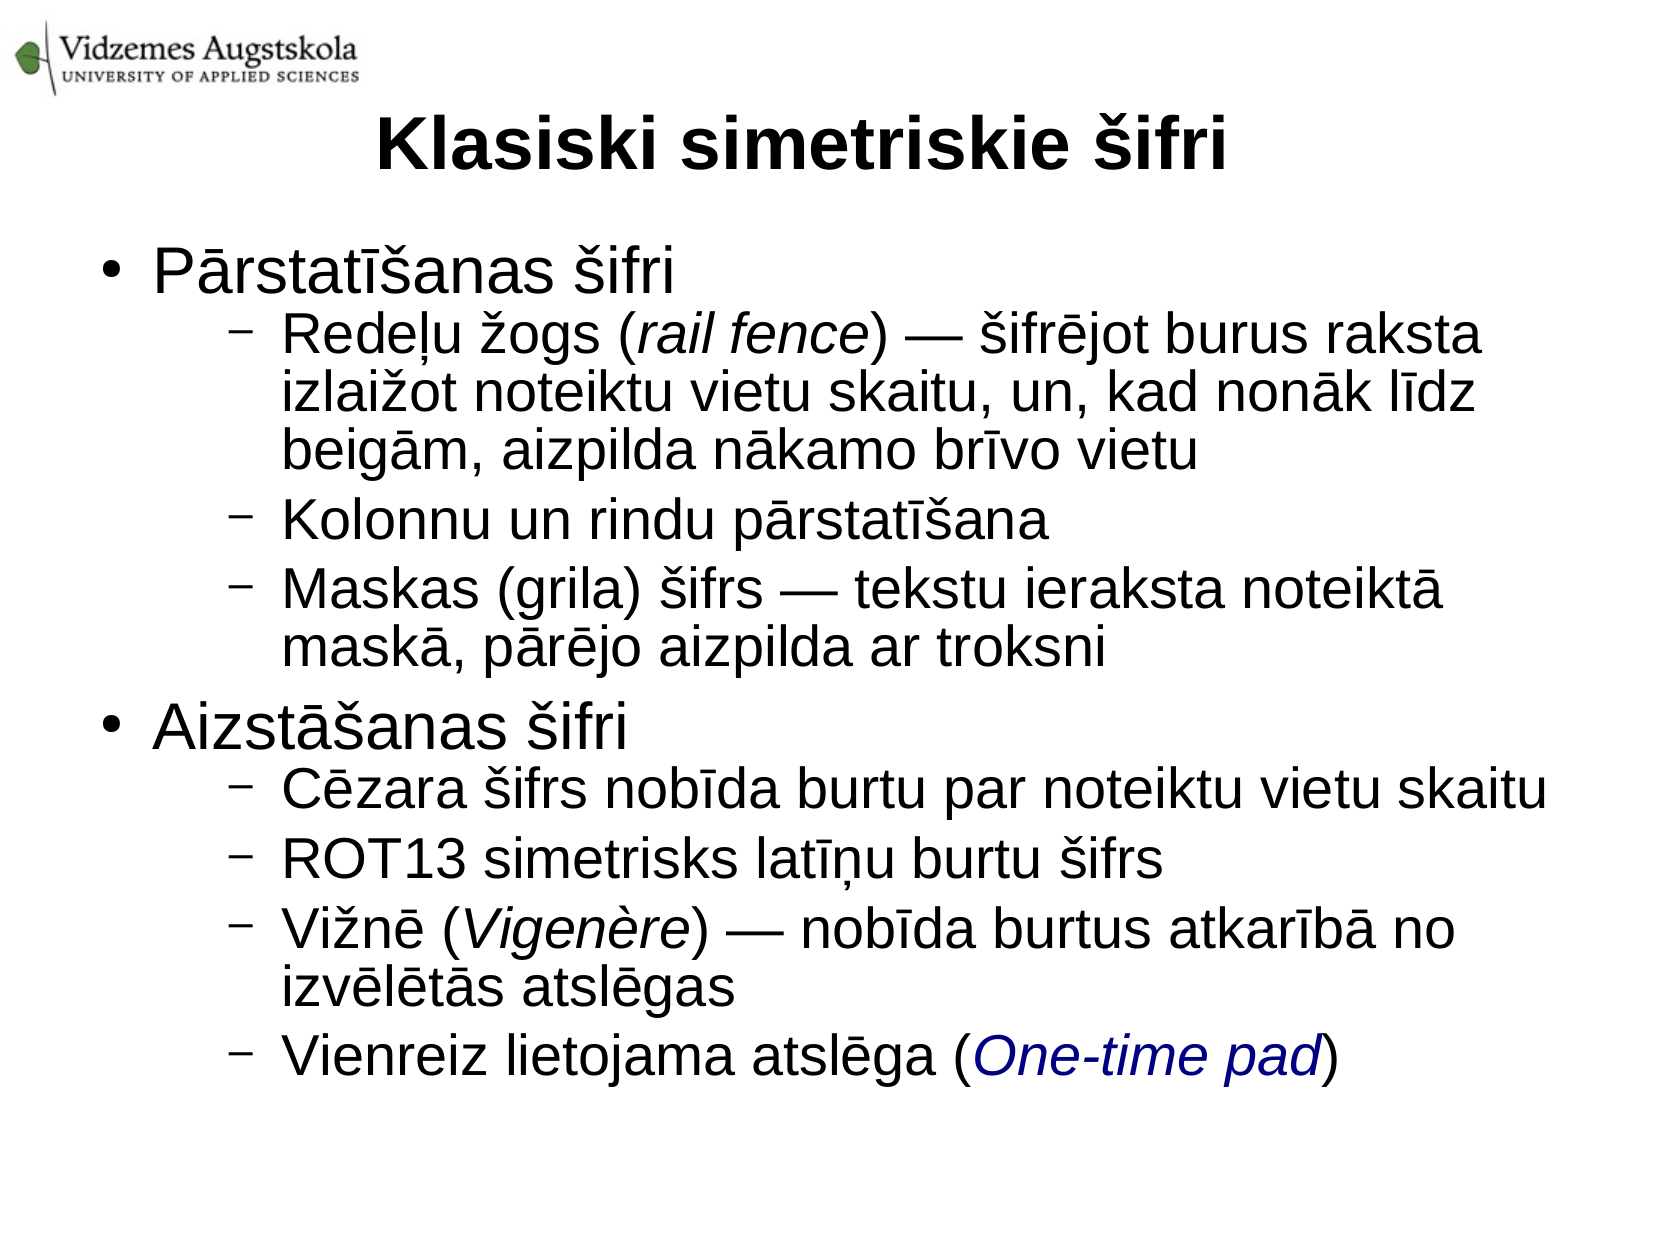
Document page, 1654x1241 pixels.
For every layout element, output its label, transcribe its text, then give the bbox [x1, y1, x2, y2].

list Pārstatīšanas šifri Redeļu žogs (rail fence) — šifrējot burus raksta izlaižot noteiktu vietu skaitu, un, kad nonāk līdz beigām, aizpilda nākamo brīvo vietu Kolonnu un rindu pārstatīšana Maskas (grila) šifrs — tekstu ieraksta noteiktā maskā, pārējo aizpilda ar troksni Aizstāšanas šifri Cēzara šifrs nobīda burtu par noteiktu vietu skaitu ROT13 simetrisks latīņu burtu šifrs Vižnē (Vigenère) — nobīda burtus atkarībā no izvēlētās atslēgas Vienreiz lietojama atslēga (One-time pad) [82, 236, 1569, 1107]
picture [5, 2, 368, 113]
title Klasiski simetriskie šifri [94, 96, 1512, 195]
